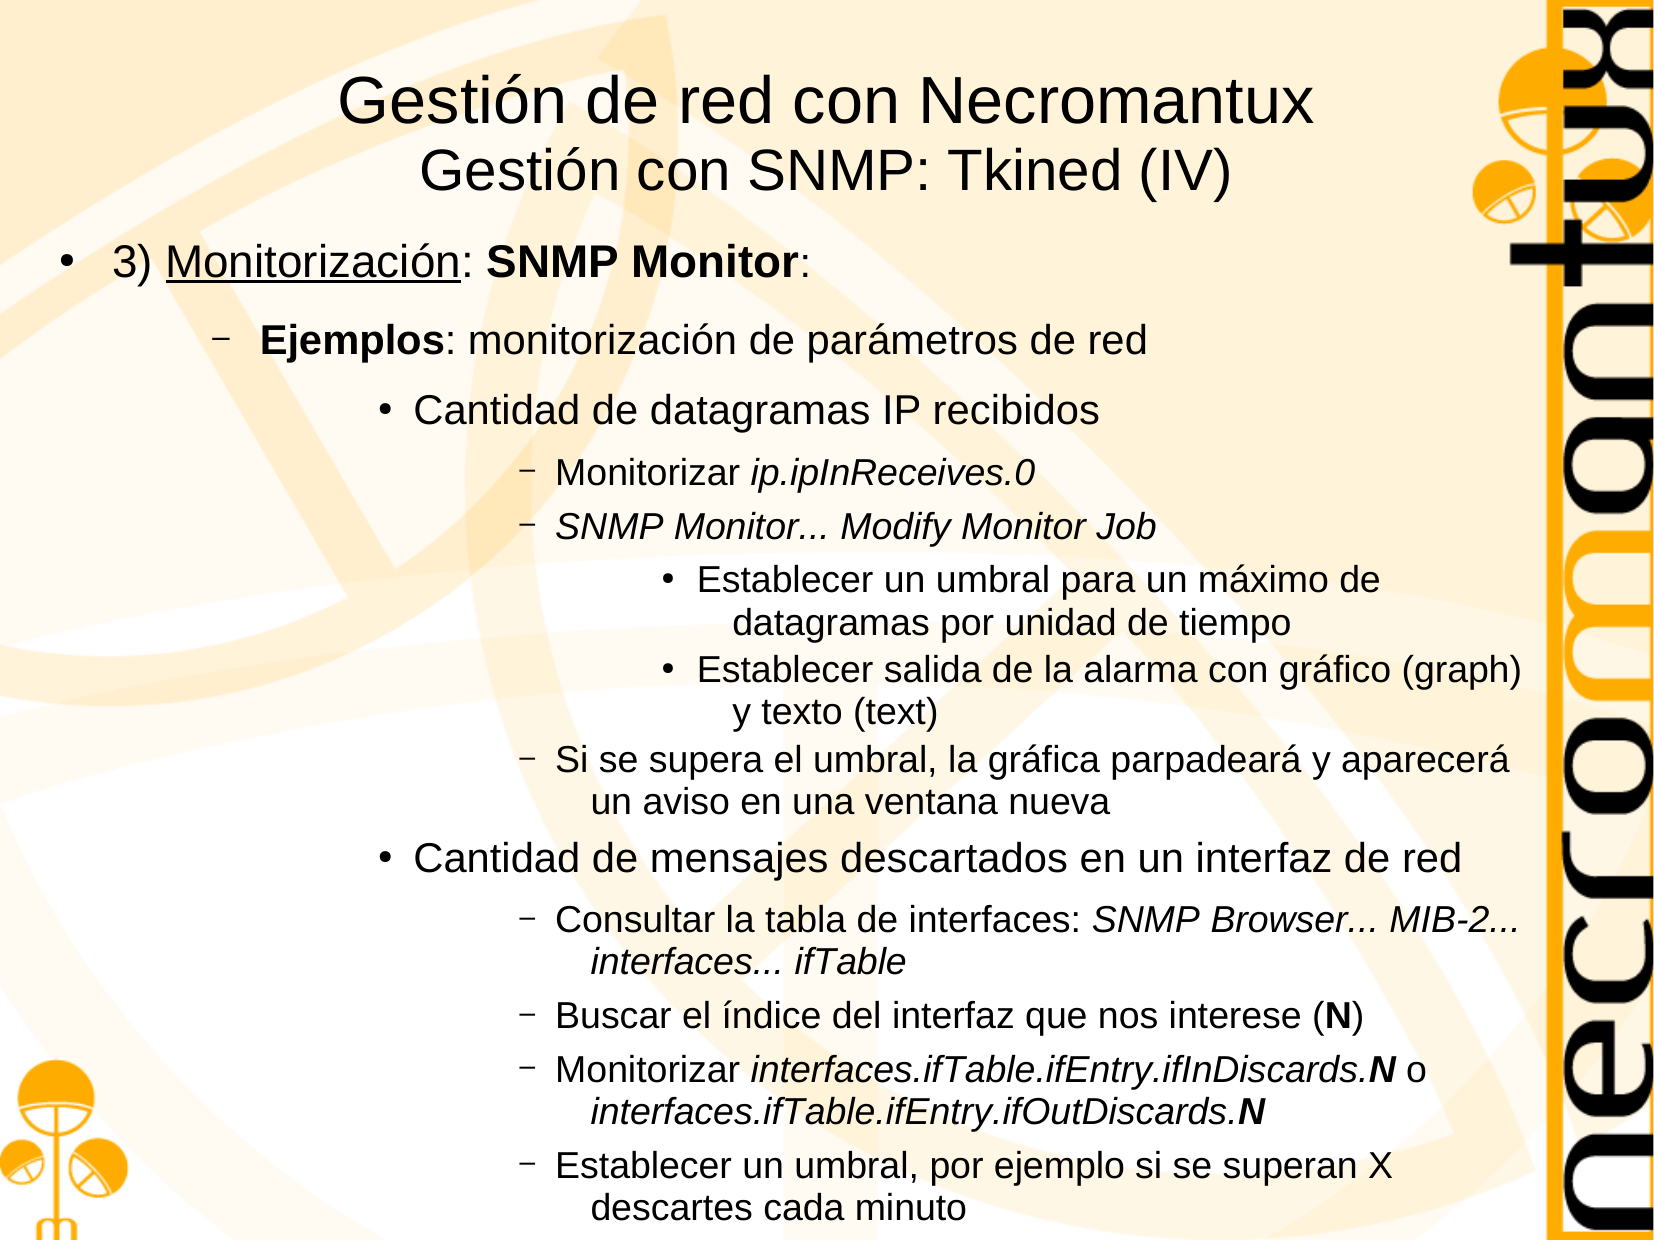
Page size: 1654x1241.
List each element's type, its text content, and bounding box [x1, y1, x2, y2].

list 3) Monitorización: SNMP Monitor: Ejemplos: monitorización de parámetros de red Cantidad de datagramas IP recibidos Monitorizar ip.ipInReceives.0 SNMP Monitor... Modify Monitor Job Establecer un umbral para un máximo de datagramas por unidad de tiempo Establecer salida de la alarma con gráfico (graph) y texto (text) Si se supera el umbral, la gráfica parpadeará y aparecerá un aviso en una ventana nueva Cantidad de mensajes descartados en un interfaz de red Consultar la tabla de interfaces: SNMP Browser... MIB-2... interfaces... ifTable Buscar el índice del interfaz que nos interese (N) Monitorizar interfaces.ifTable.ifEntry.ifInDiscards.N o interfaces.ifTable.ifEntry.ifOutDiscards.N Establecer un umbral, por ejemplo si se superan X descartes cada minuto [23, 236, 1536, 1241]
picture [0, 0, 1654, 1240]
title Gestión de red con Necromantux Gestión con SNMP: Tkined (IV) [82, 54, 1571, 211]
